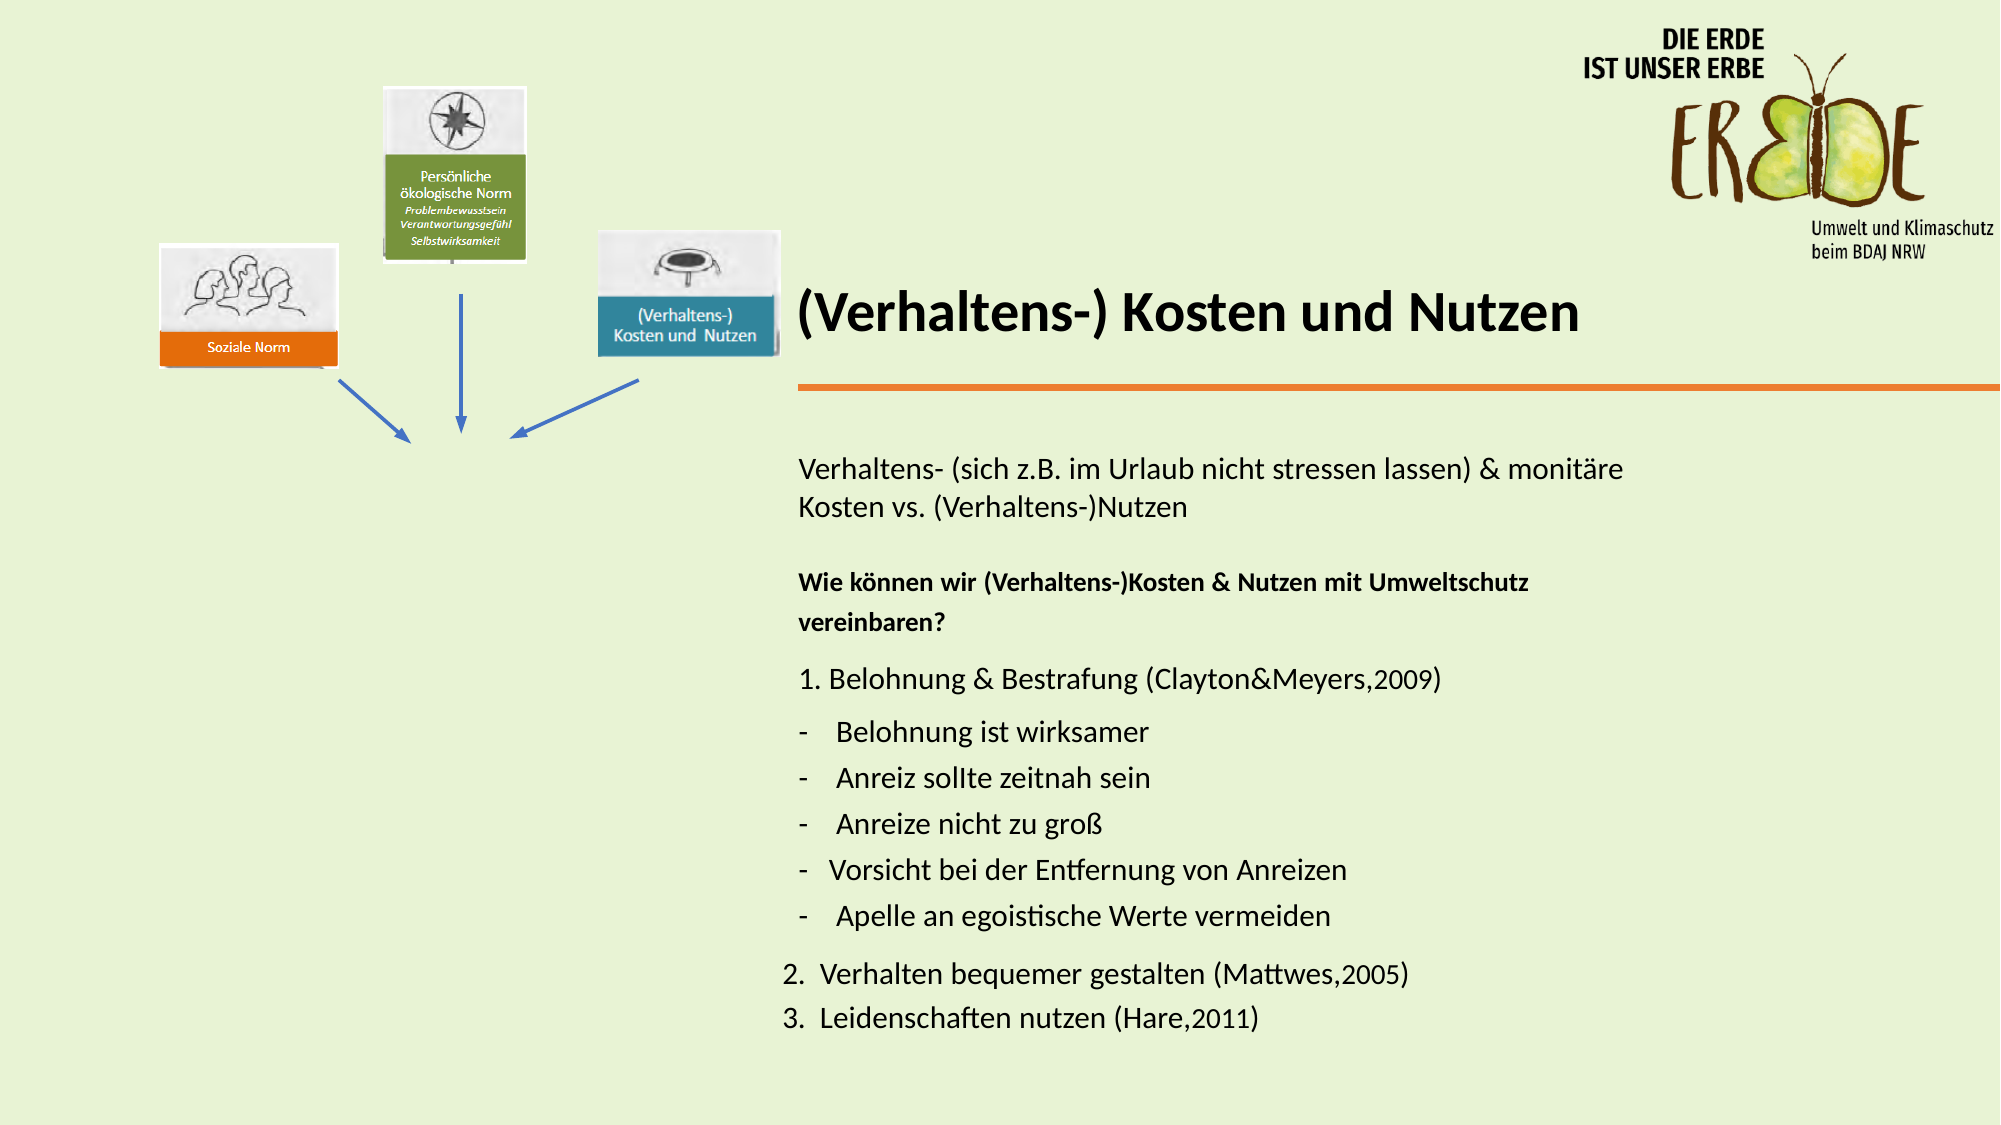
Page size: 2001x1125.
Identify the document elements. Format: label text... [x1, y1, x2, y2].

text_box Verhaltens- (sich z.B. im Urlaub nicht stressen lassen) & monitäre Kosten vs. (Verhaltens-)Nutzen [798, 448, 1724, 516]
text_box - Belohnung ist wirksamer - Anreiz solIte zeitnah sein - Anreize nicht zu groß - Vorsicht bei der Entfernung von Anreizen - Apelle an egoistische Werte vermeiden [798, 711, 1353, 898]
picture [598, 230, 781, 357]
text_box 2. Verhalten bequemer gestalten (Mattwes,2005) 3. Leidenschaften nutzen (Hare,2011) [782, 947, 1414, 1069]
picture [159, 243, 339, 369]
text_box Wie können wir (Verhaltens-)Kosten & Nutzen mit Umweltschutz vereinbaren? 1. Belohnung & Bestrafung (Clayton&Meyers,2009) [798, 557, 1665, 711]
picture [383, 86, 527, 264]
text_box (Verhaltens-) Kosten und Nutzen [769, 273, 1695, 410]
